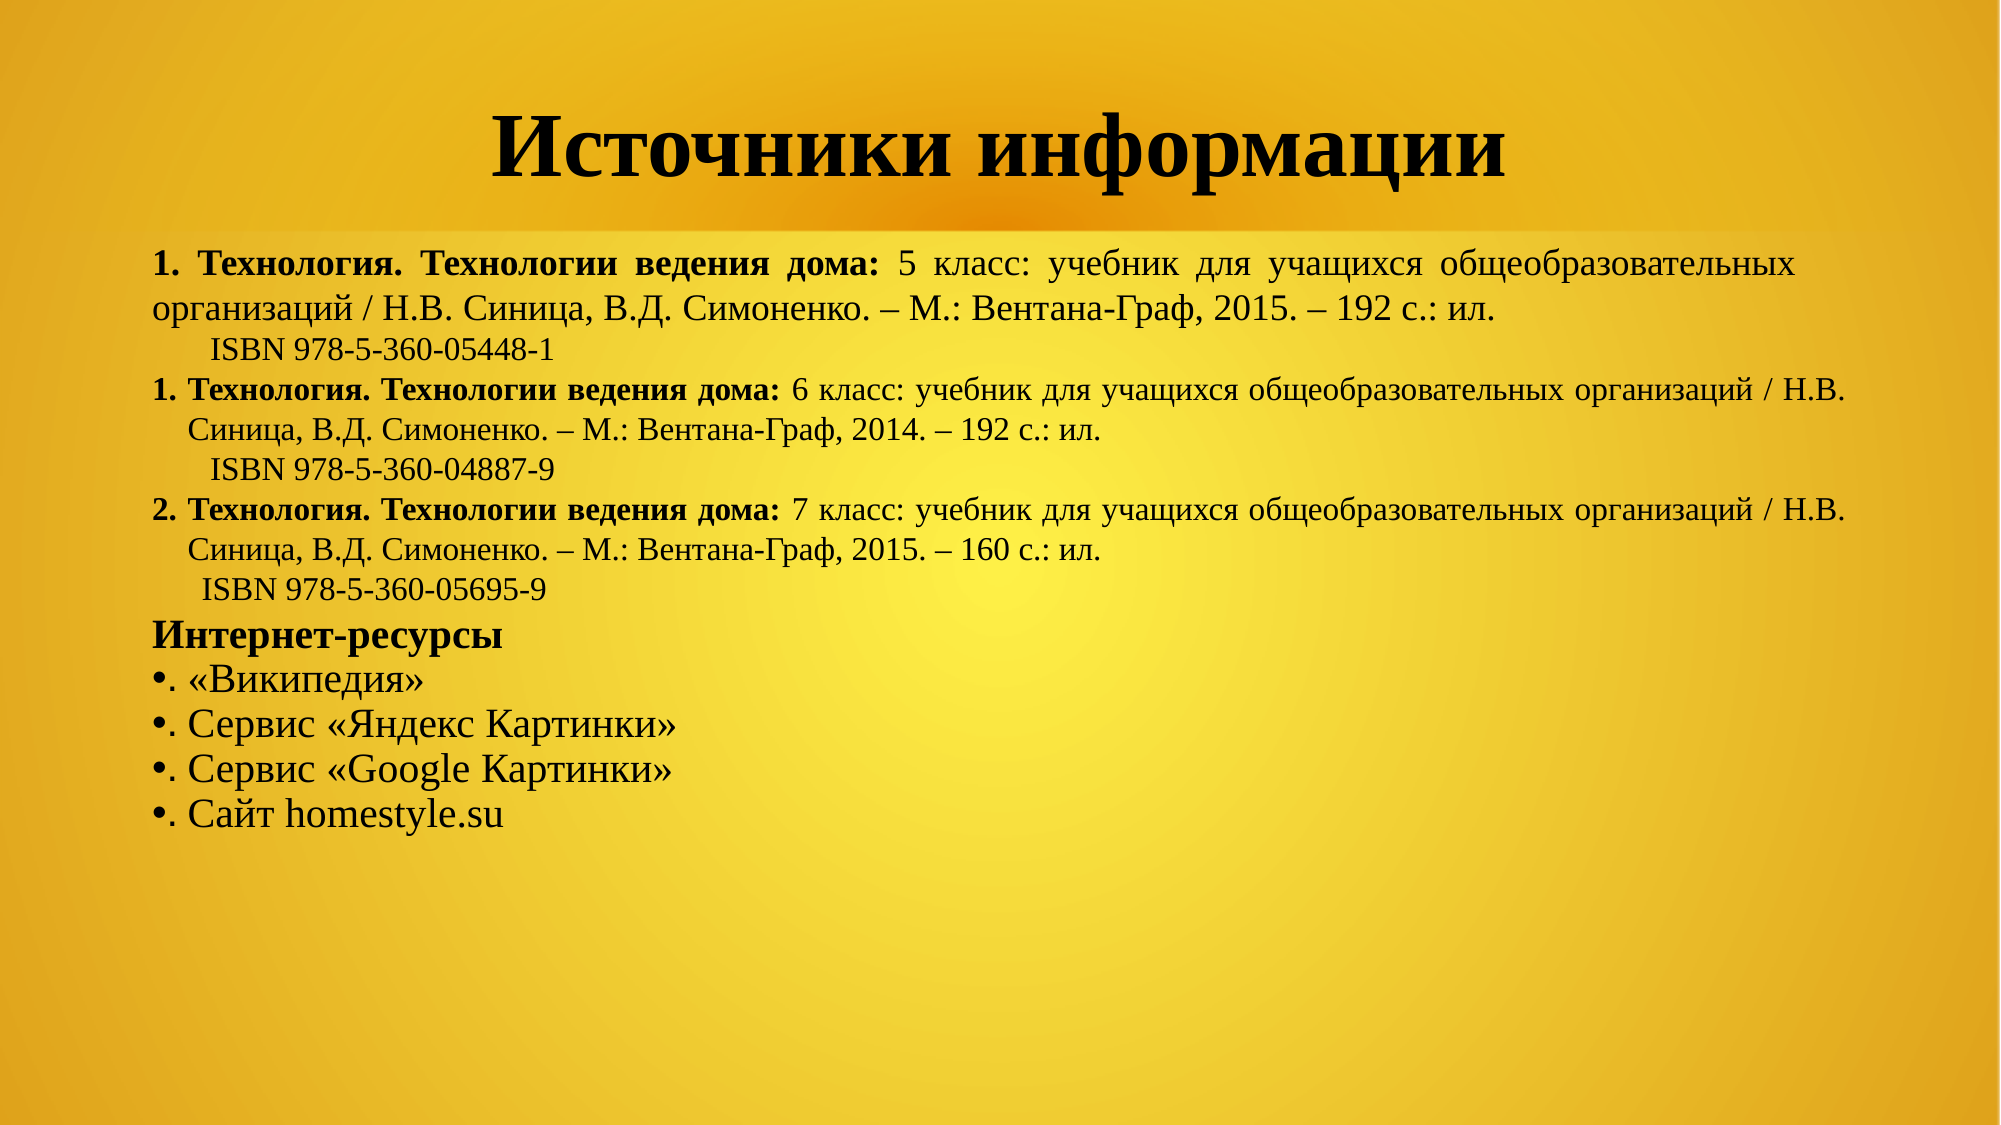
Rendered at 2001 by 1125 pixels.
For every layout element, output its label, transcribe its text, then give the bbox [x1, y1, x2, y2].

text_box 1. Технология. Технологии ведения дома: 5 класс: учебник для учащихся общеобразовательных организаций / Н.В. Синица, В.Д. Симоненко. – М.: Вентана-Граф, 2015. – 192 с.: ил. ISBN 978-5-360-05448-1 Технология. Технологии ведения дома: 6 класс: учебник для учащихся общеобразовательных организаций / Н.В. Синица, В.Д. Симоненко. – М.: Вентана-Граф, 2014. – 192 с.: ил. ISBN 978-5-360-04887-9 Технология. Технологии ведения дома: 7 класс: учебник для учащихся общеобразовательных организаций / Н.В. Синица, В.Д. Симоненко. – М.: Вентана-Граф, 2015. – 160 с.: ил. ISBN 978-5-360-05695-9 Интернет-ресурсы «Википедия» Сервис «Яндекс Картинки» Сервис «Google Картинки» Сайт homestyle.su [137, 230, 1863, 997]
picture [0, 0, 2000, 1125]
text_box Источники информации [137, 47, 1863, 230]
